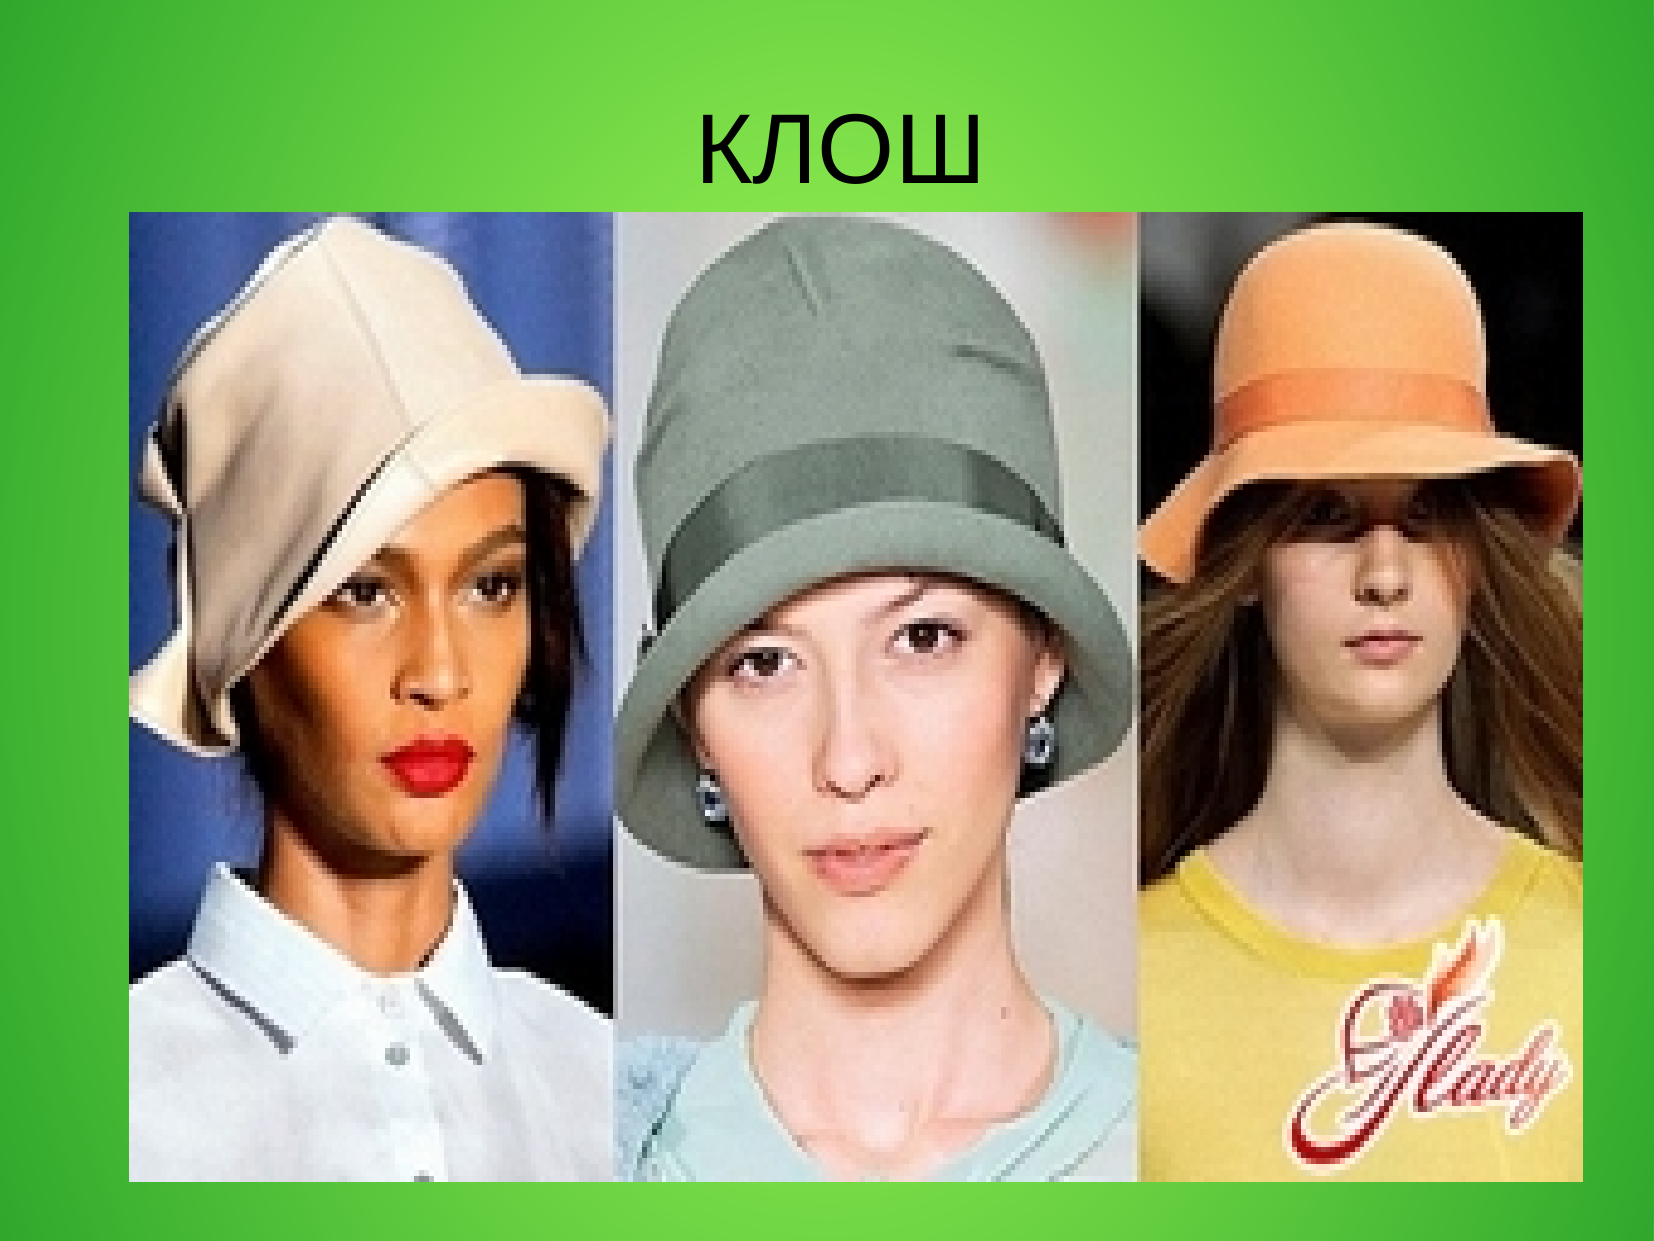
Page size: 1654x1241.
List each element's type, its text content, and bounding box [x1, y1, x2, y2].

title КЛОШ [82, 47, 1571, 252]
picture [129, 212, 1583, 1182]
